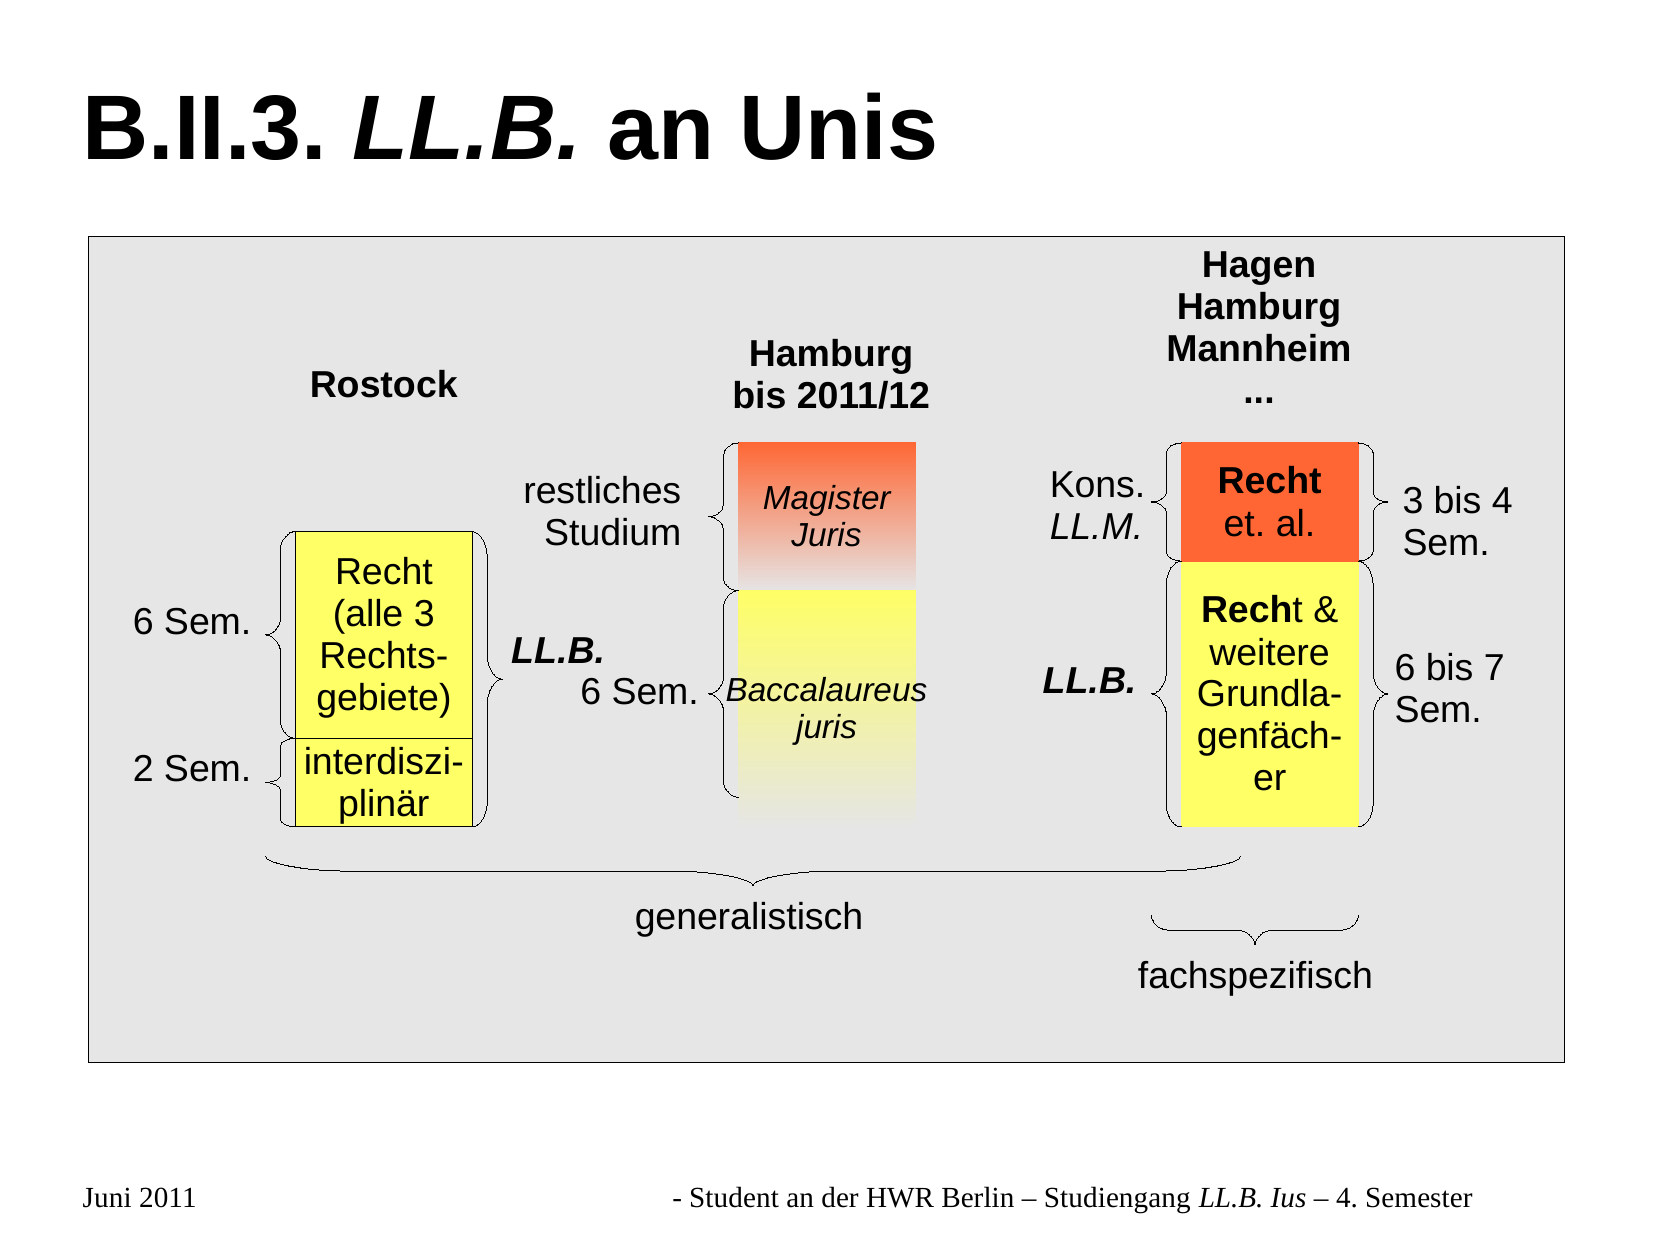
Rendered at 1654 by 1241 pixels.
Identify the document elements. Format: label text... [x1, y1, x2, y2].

text_box LL.B. [1027, 651, 1152, 709]
text_box restliches Studium [508, 462, 697, 562]
text_box 2 Sem. [118, 740, 267, 798]
text_box Baccalaureus juris [738, 591, 916, 827]
text_box Recht & weitere Grundla- genfäch- er [1181, 562, 1359, 827]
text_box Hagen Hamburg Mannheim ... [1151, 236, 1367, 419]
text_box [88, 236, 1565, 1063]
title B.II.3. LL.B. an Unis [82, 49, 1571, 207]
text_box Rostock [295, 356, 473, 414]
text_box fachspezifisch [1123, 947, 1388, 1004]
text_box Recht (alle 3 Rechts- gebiete) [295, 531, 473, 738]
text_box Kons. LL.M. [1035, 456, 1161, 556]
text_box 6 bis 7 Sem. [1379, 639, 1520, 739]
text_box LL.B. [496, 622, 621, 680]
text_box interdiszi- plinär [295, 738, 473, 827]
text_box Hamburg bis 2011/12 [717, 324, 945, 424]
text_box generalistisch [620, 888, 879, 945]
text_box 3 bis 4 Sem. [1387, 472, 1537, 572]
text_box Magister Juris [738, 442, 916, 591]
text_box Recht et. al. [1181, 442, 1359, 562]
text_box 6 Sem. [118, 592, 267, 650]
text_box 6 Sem. [565, 663, 715, 720]
